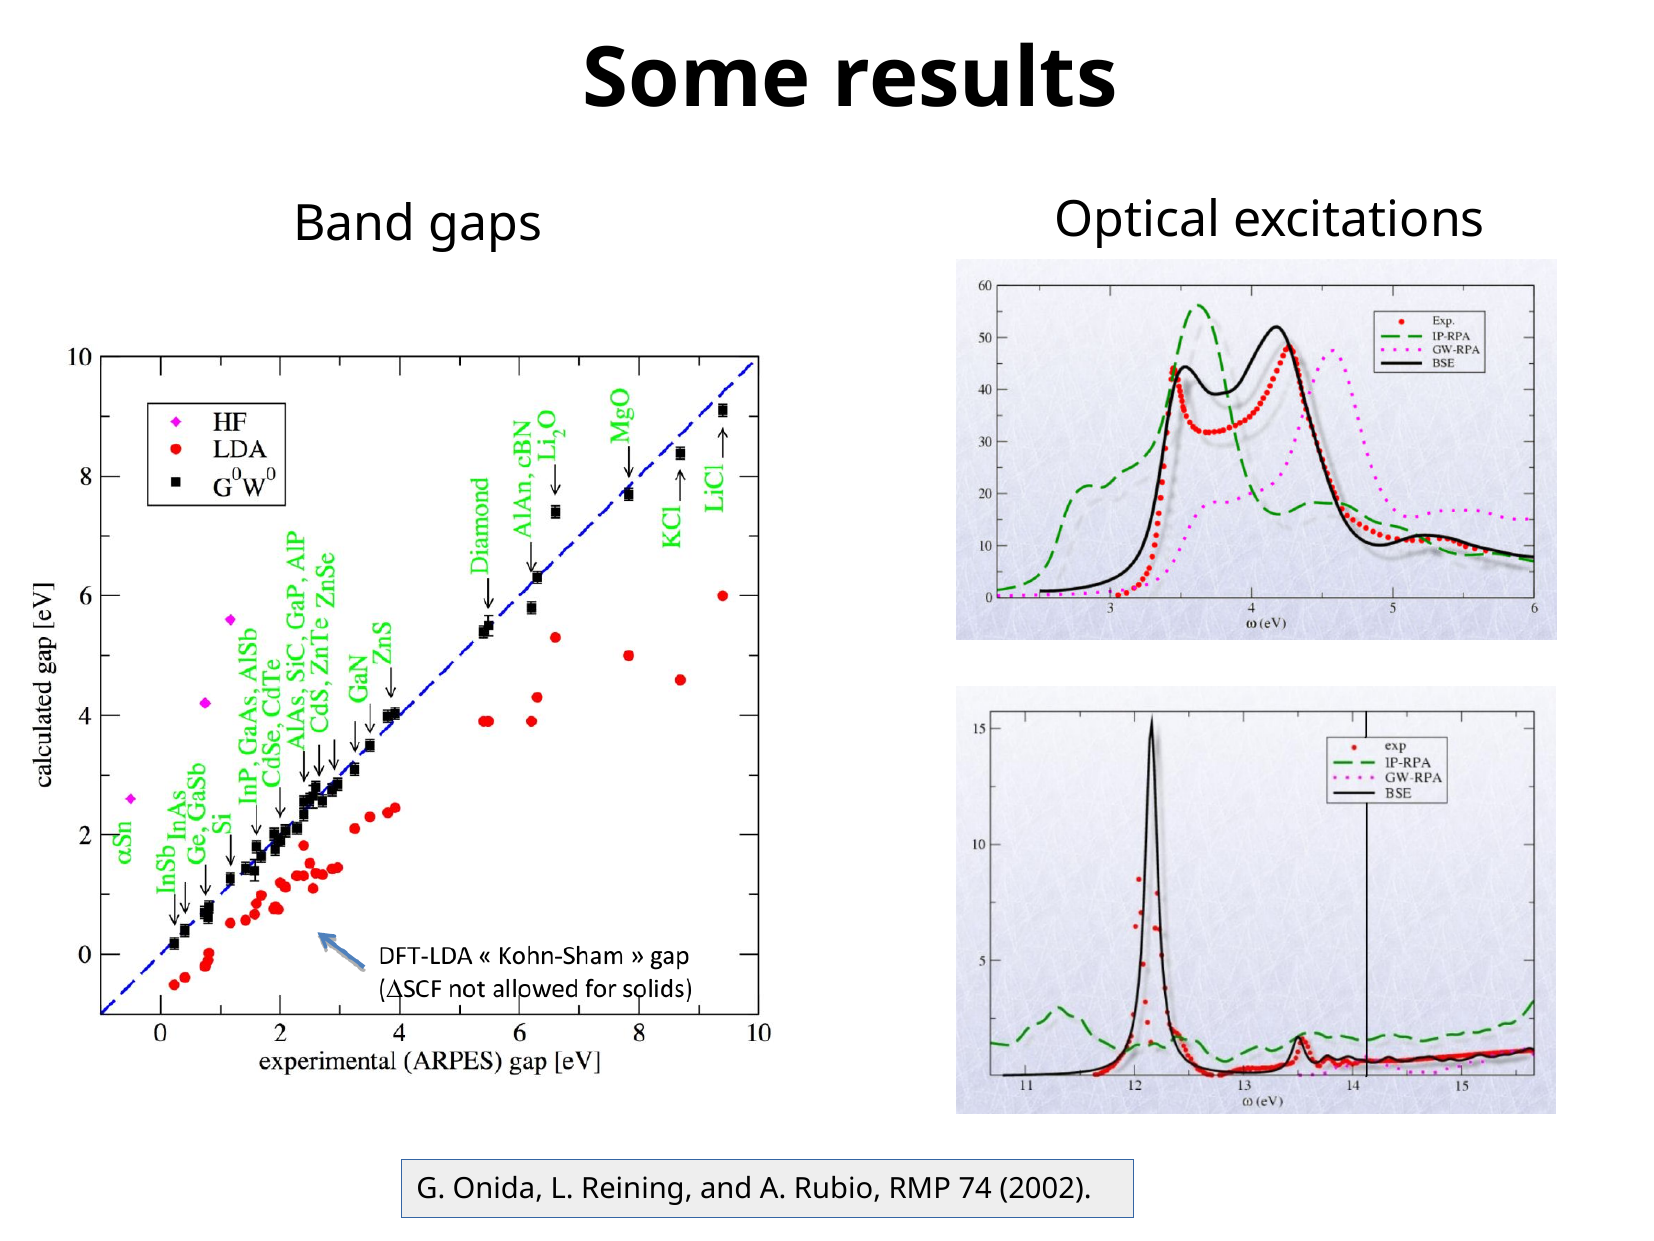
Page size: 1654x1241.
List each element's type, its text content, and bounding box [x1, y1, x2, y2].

picture [956, 259, 1557, 640]
picture [29, 330, 780, 1086]
text_box G. Onida, L. Reining, and A. Rubio, RMP 74 (2002). [401, 1159, 1134, 1218]
picture [956, 684, 1557, 1115]
text_box Band gaps [280, 169, 556, 272]
text_box Optical excitations [1021, 169, 1518, 259]
title Some results [460, 23, 1241, 126]
